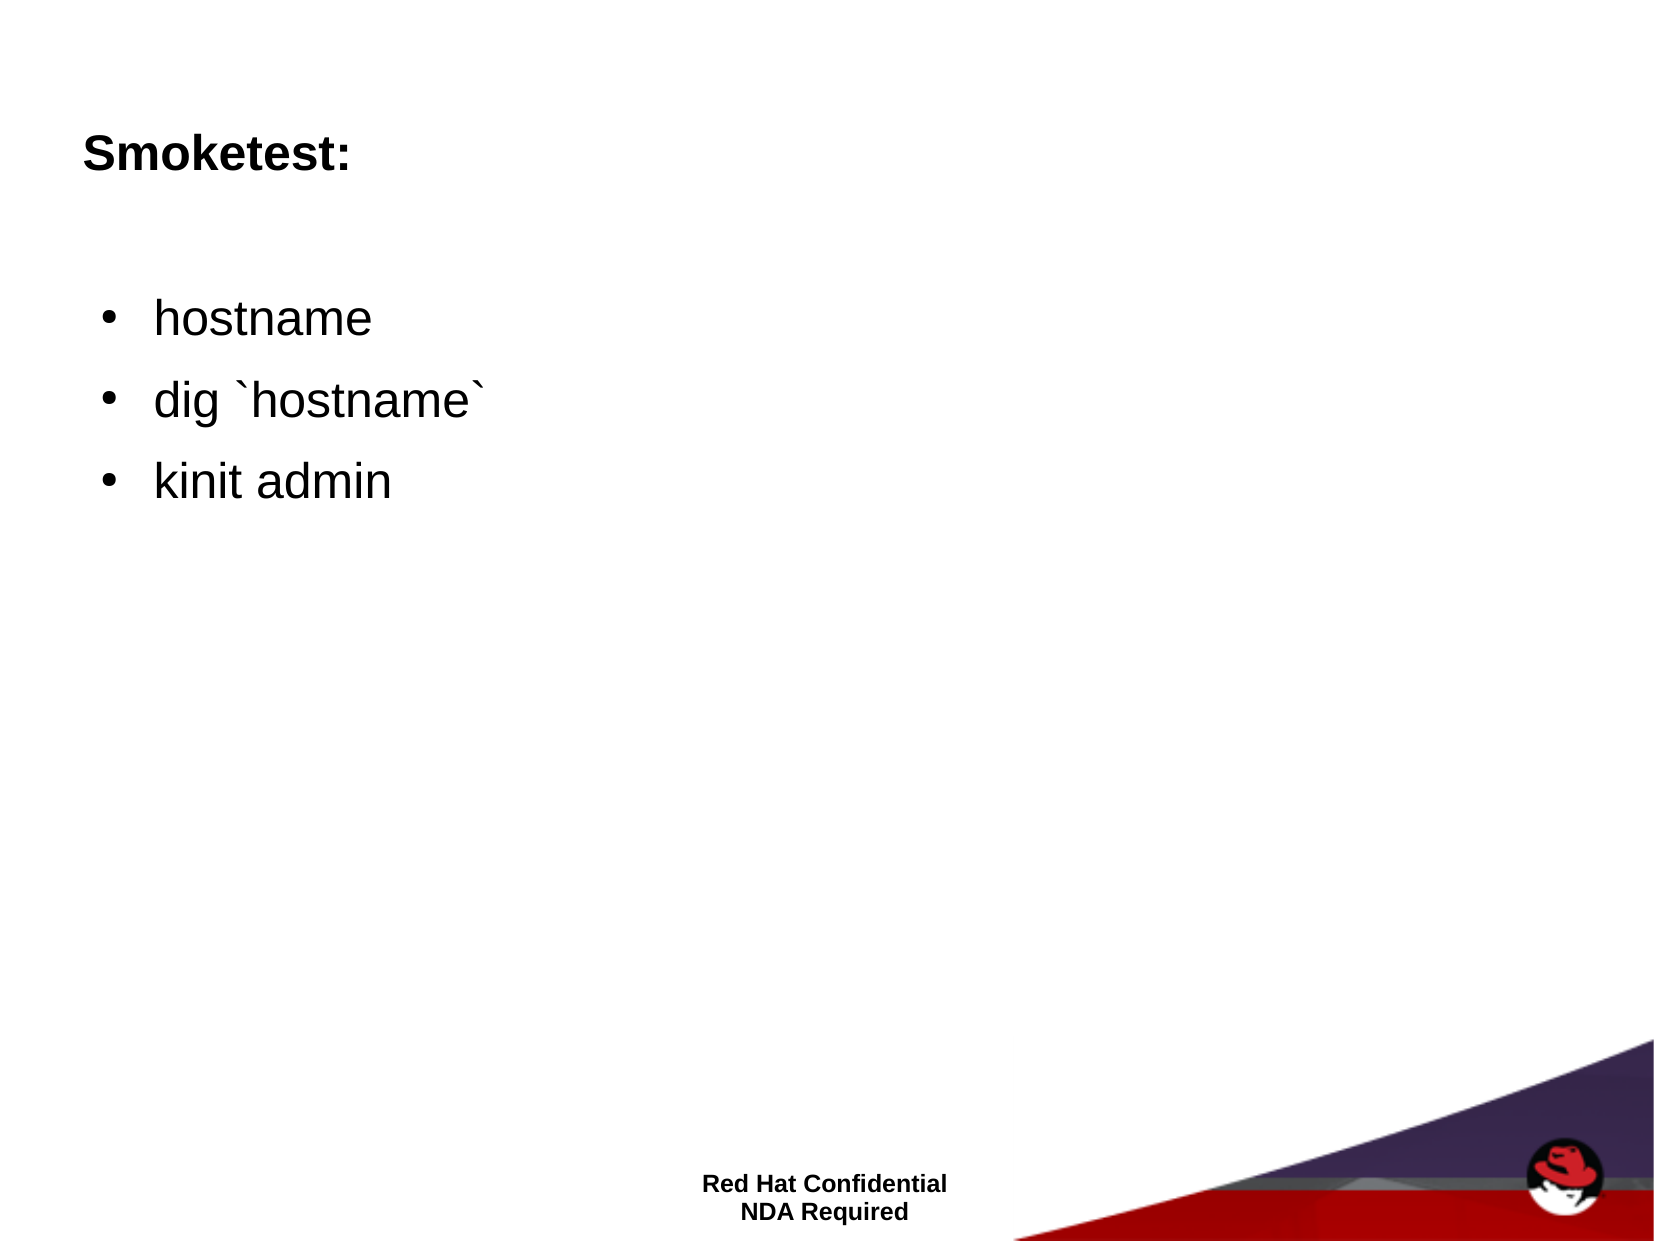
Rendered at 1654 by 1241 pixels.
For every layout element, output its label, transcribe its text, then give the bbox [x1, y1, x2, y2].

picture [1012, 1036, 1654, 1241]
title Smoketest: [82, 49, 1571, 257]
list hostname dig `hostname` kinit admin [82, 290, 1571, 1109]
